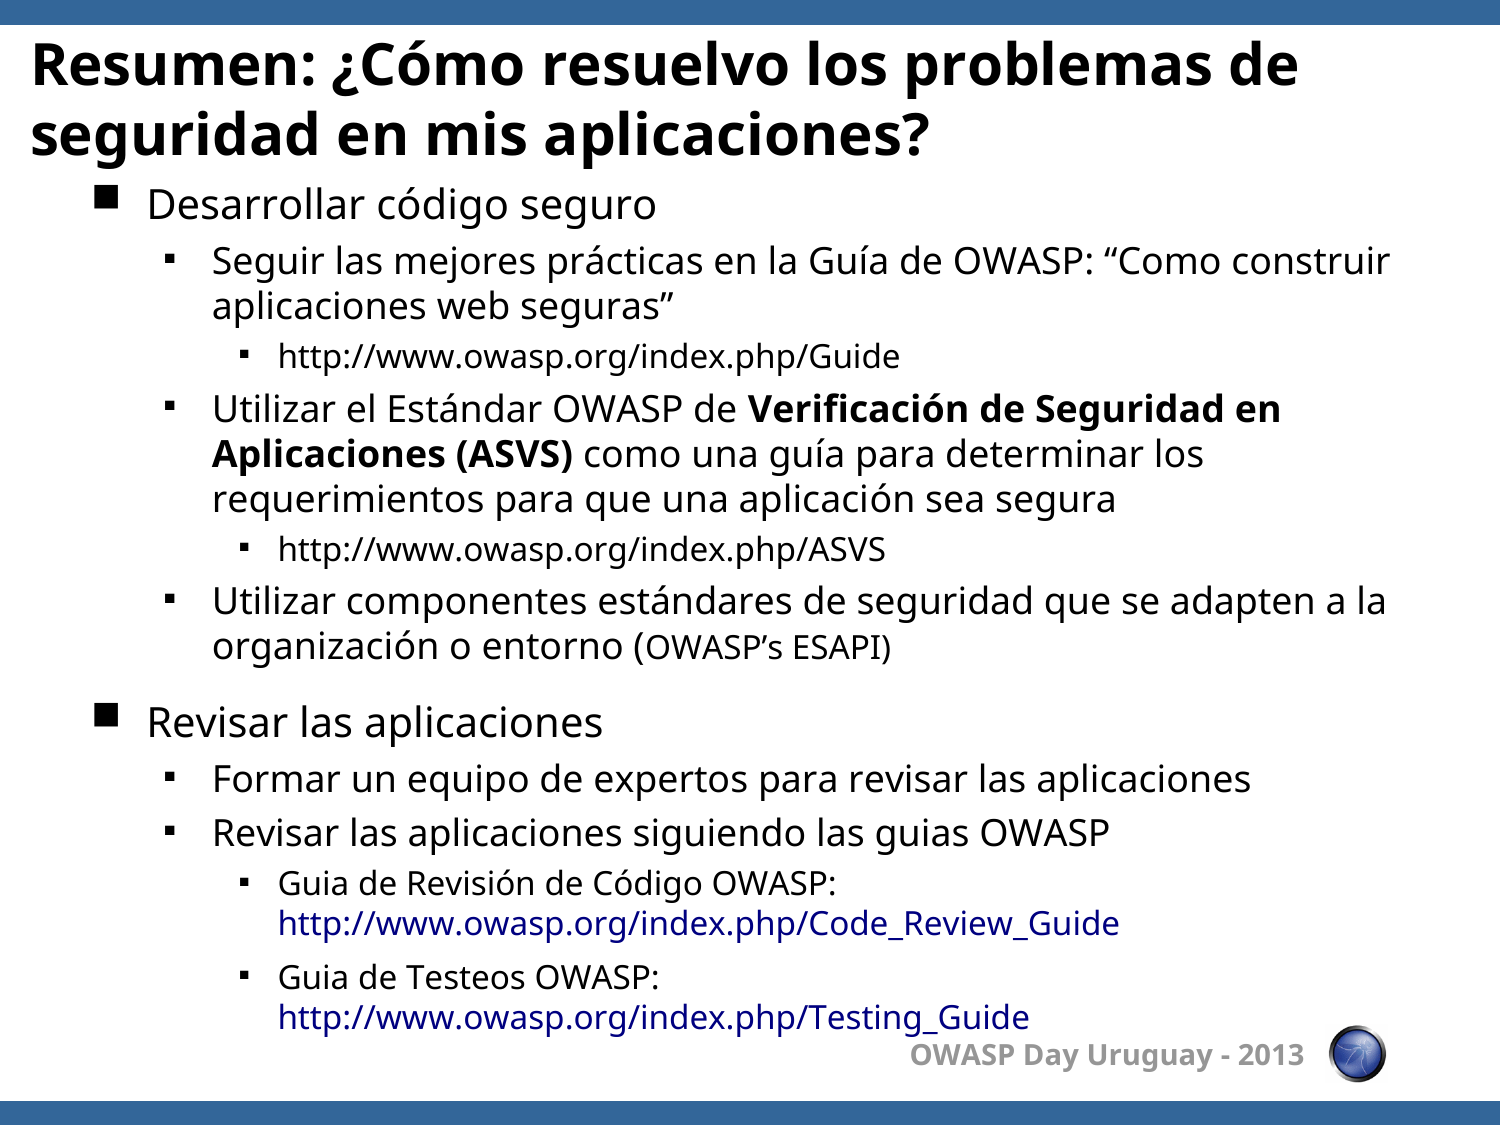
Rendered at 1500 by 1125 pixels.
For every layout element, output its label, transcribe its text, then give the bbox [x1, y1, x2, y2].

list Desarrollar código seguro Seguir las mejores prácticas en la Guía de OWASP: “Como construir aplicaciones web seguras” http://www.owasp.org/index.php/Guide Utilizar el Estándar OWASP de Verificación de Seguridad en Aplicaciones (ASVS) como una guía para determinar los requerimientos para que una aplicación sea segura http://www.owasp.org/index.php/ASVS Utilizar componentes estándares de seguridad que se adapten a la organización o entorno (OWASP’s ESAPI) Revisar las aplicaciones Formar un equipo de expertos para revisar las aplicaciones Revisar las aplicaciones siguiendo las guias OWASP Guia de Revisión de Código OWASP: http://www.owasp.org/index.php/Code_Review_Guide Guia de Testeos OWASP: http://www.owasp.org/index.php/Testing_Guide [75, 170, 1426, 1039]
title Resumen: ¿Cómo resuelvo los problemas de seguridad en mis aplicaciones? [15, 19, 1500, 175]
picture [1325, 1039, 1388, 1083]
